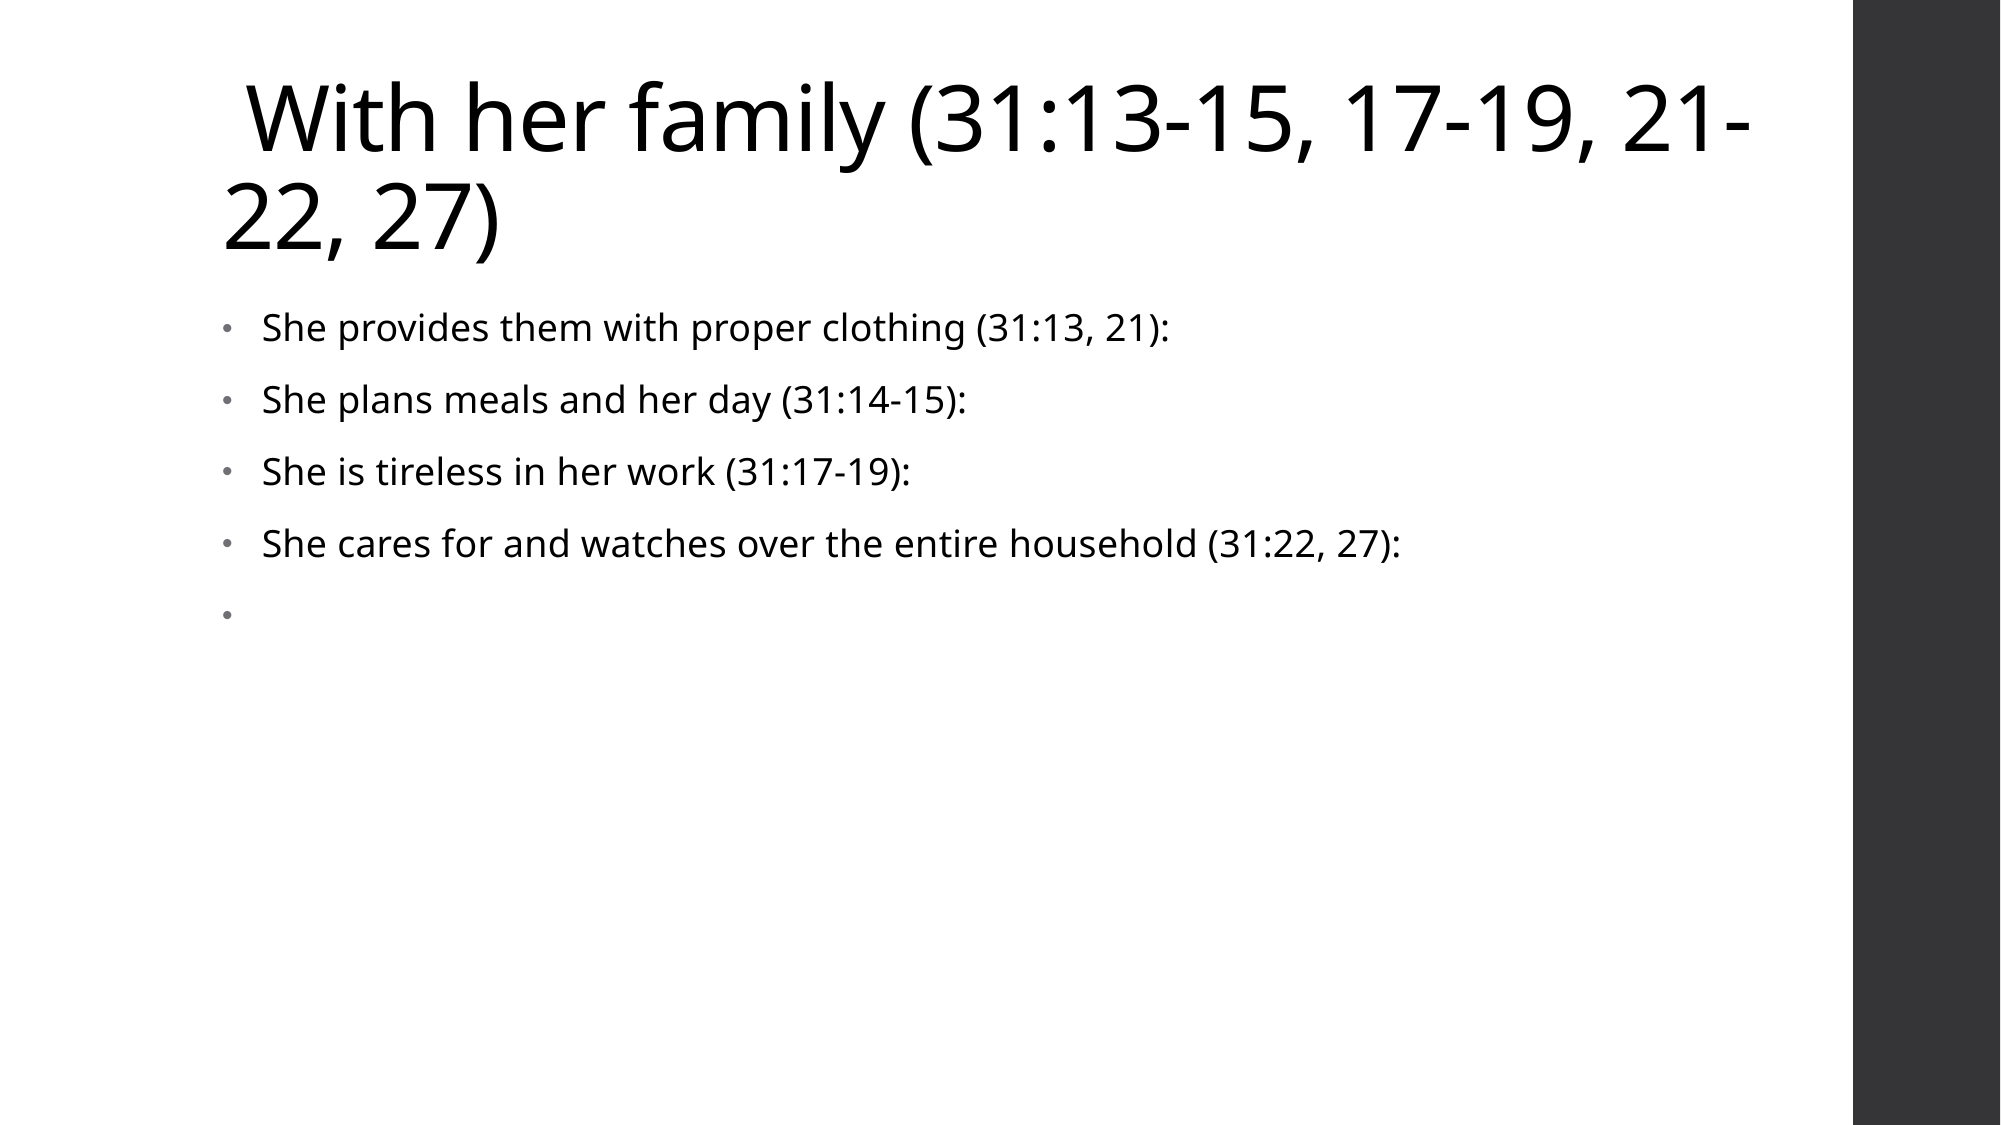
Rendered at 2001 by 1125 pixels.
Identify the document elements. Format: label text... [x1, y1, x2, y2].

list She provides them with proper clothing (31:13, 21): She plans meals and her day (31:14-15): She is tireless in her work (31:17-19): She cares for and watches over the entire household (31:22, 27): [206, 299, 1617, 1014]
title With her family (31:13-15, 17-19, 21-22, 27) [206, 60, 1797, 278]
